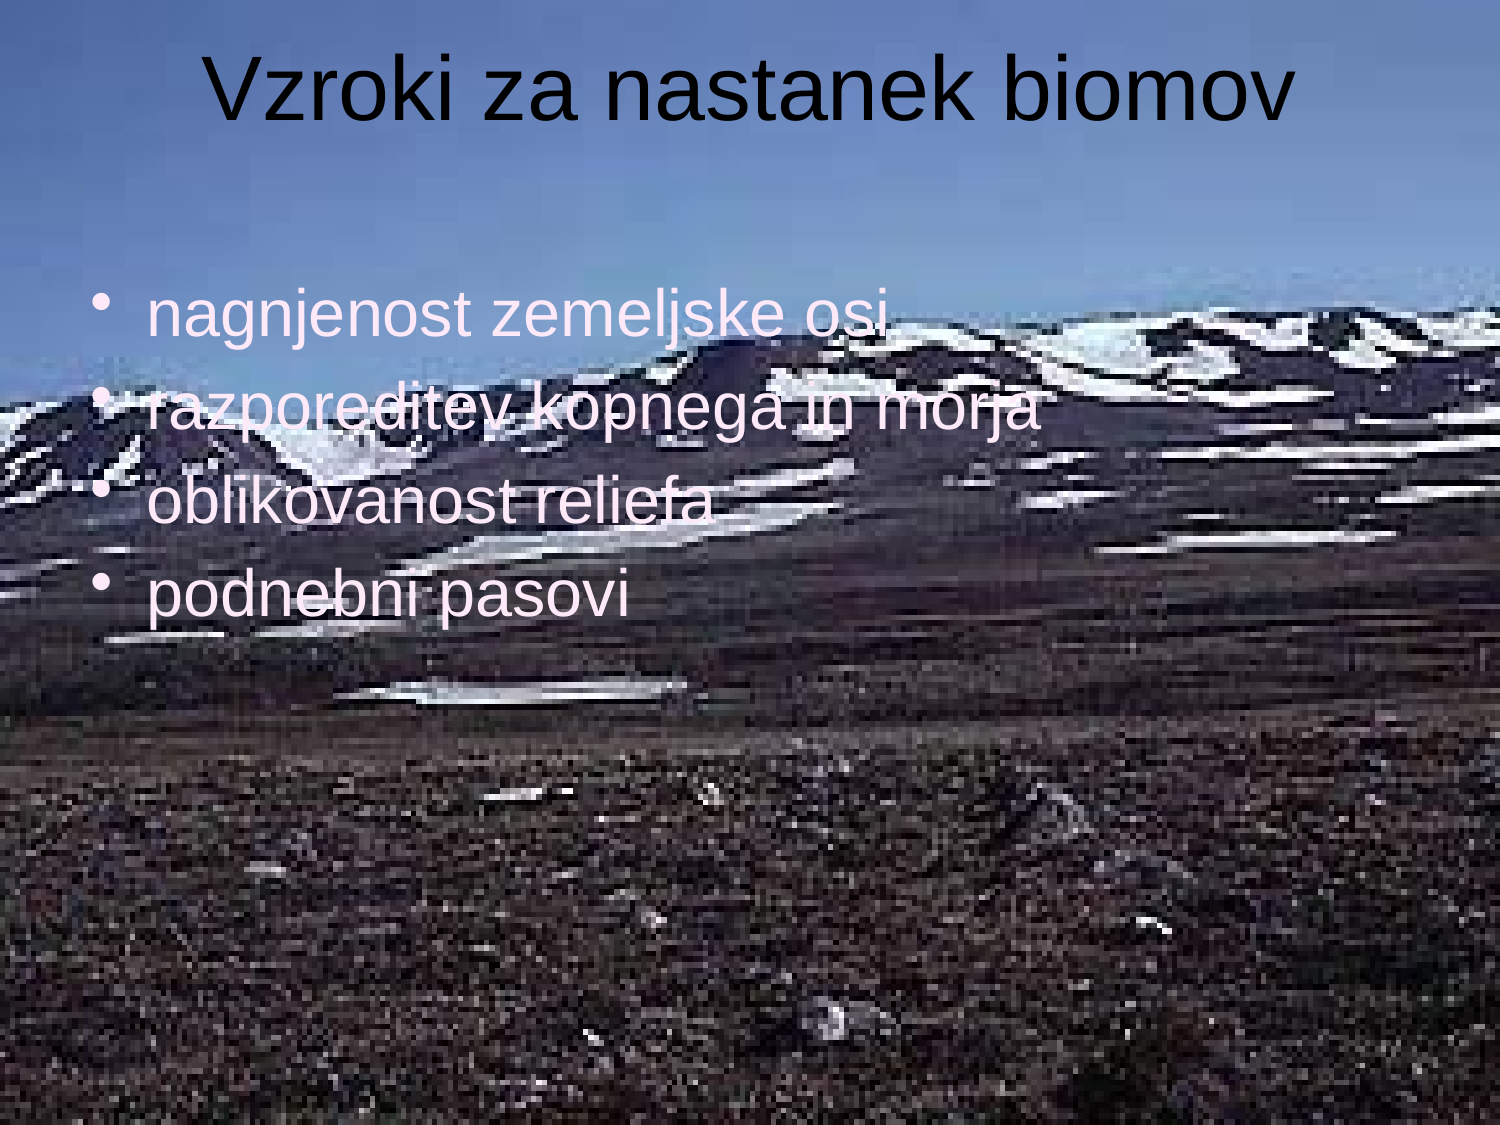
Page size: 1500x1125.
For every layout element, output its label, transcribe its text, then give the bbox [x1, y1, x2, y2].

list nagnjenost zemeljske osi razporeditev kopnega in morja oblikovanost reliefa podnebni pasovi [75, 262, 1425, 1005]
picture [0, 0, 1500, 1125]
title Vzroki za nastanek biomov [75, 45, 1425, 233]
